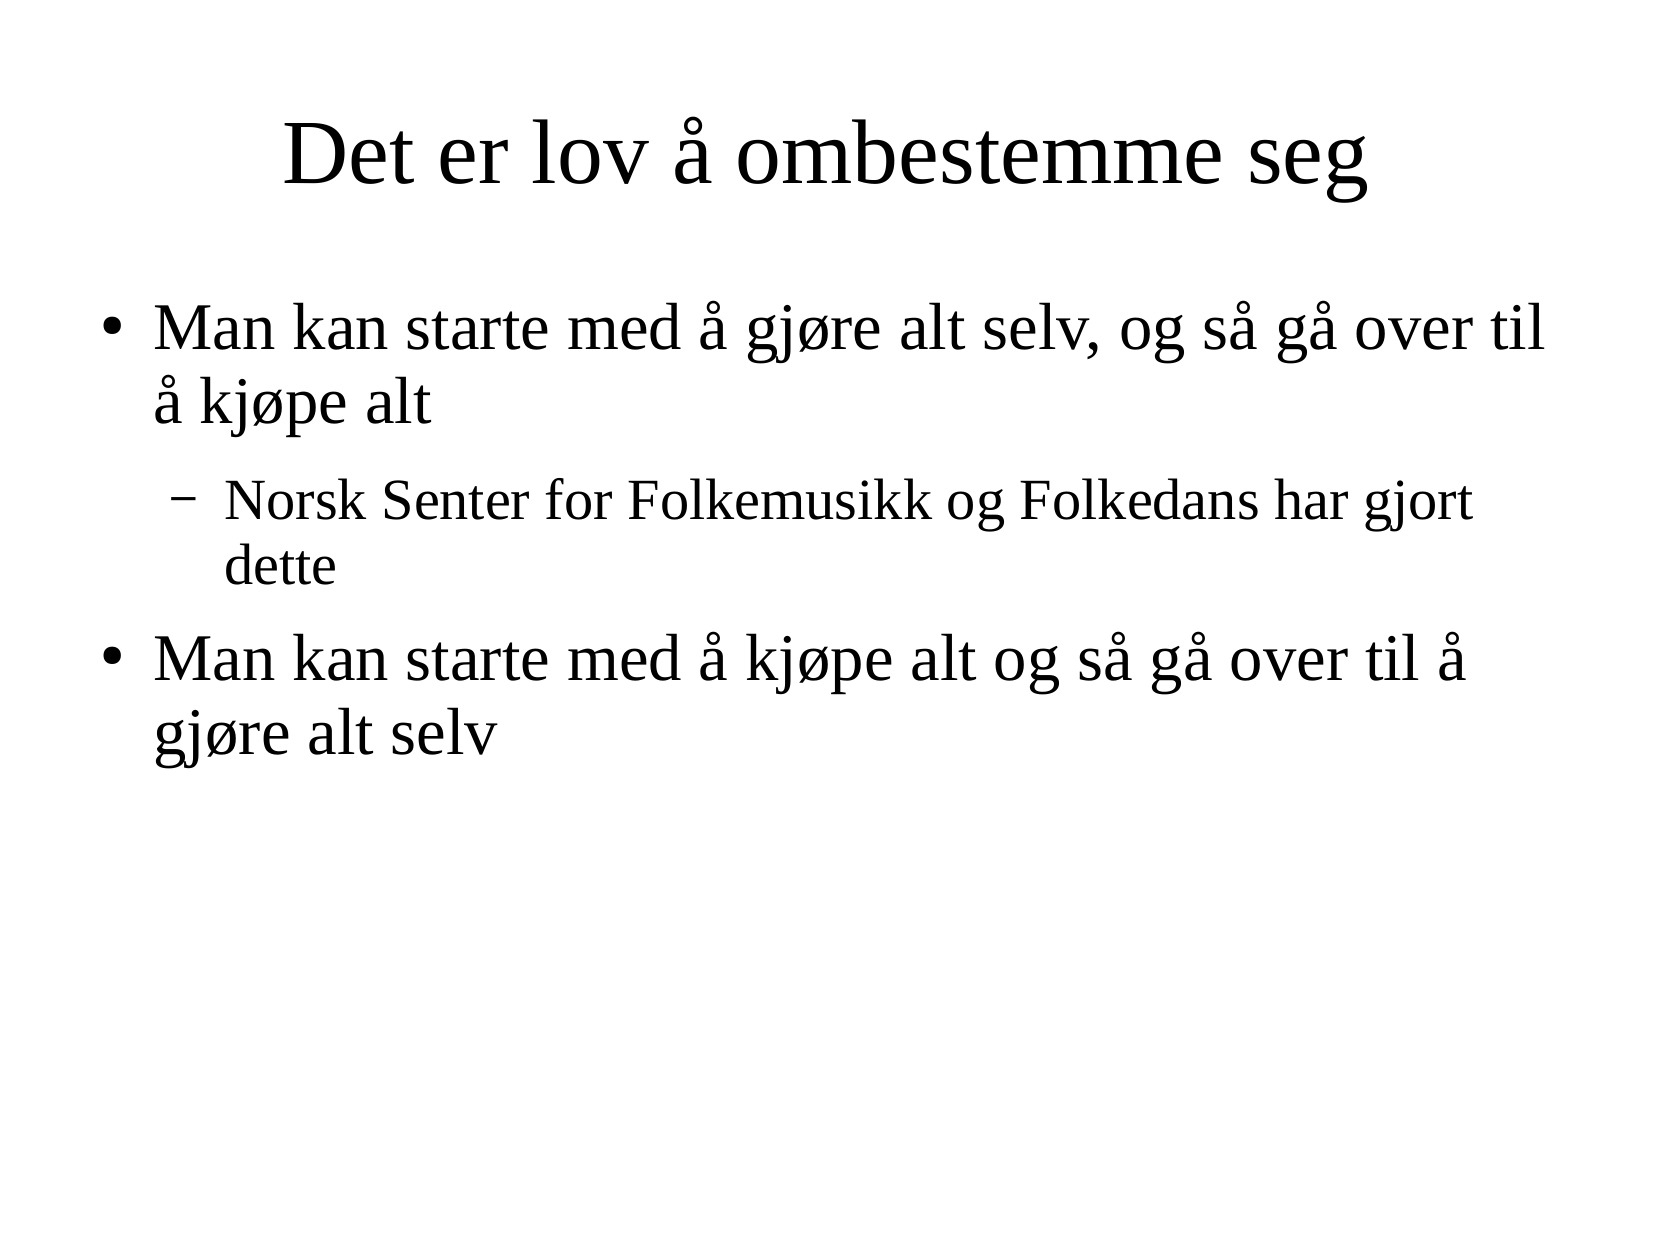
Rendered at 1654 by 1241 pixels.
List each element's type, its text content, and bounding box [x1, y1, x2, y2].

list Man kan starte med å gjøre alt selv, og så gå over til å kjøpe alt Norsk Senter for Folkemusikk og Folkedans har gjort dette Man kan starte med å kjøpe alt og så gå over til å gjøre alt selv [82, 290, 1571, 1010]
title Det er lov å ombestemme seg [82, 49, 1571, 257]
